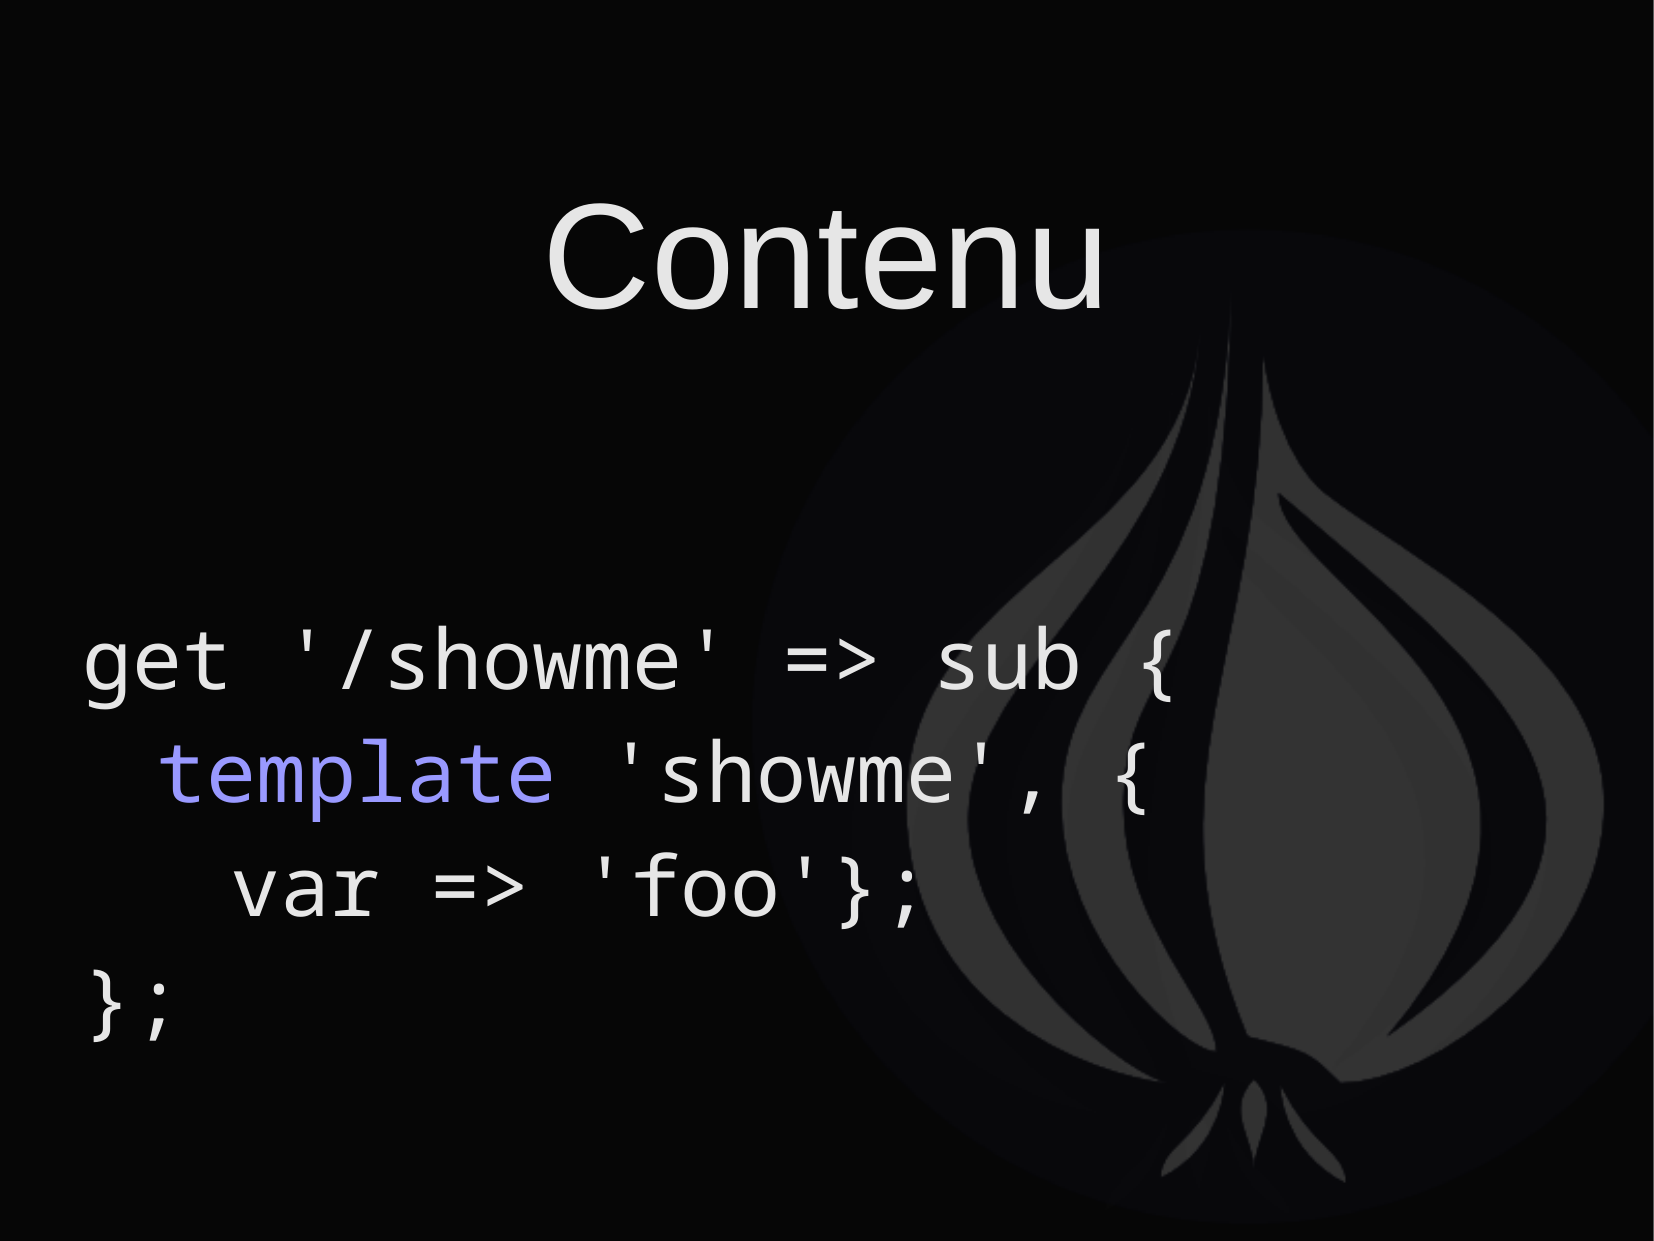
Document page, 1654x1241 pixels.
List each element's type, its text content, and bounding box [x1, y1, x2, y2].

picture [0, 0, 1654, 1241]
subtitle Contenu get '/showme' => sub { template 'showme', { var => 'foo'}; }; [82, 118, 1571, 1109]
